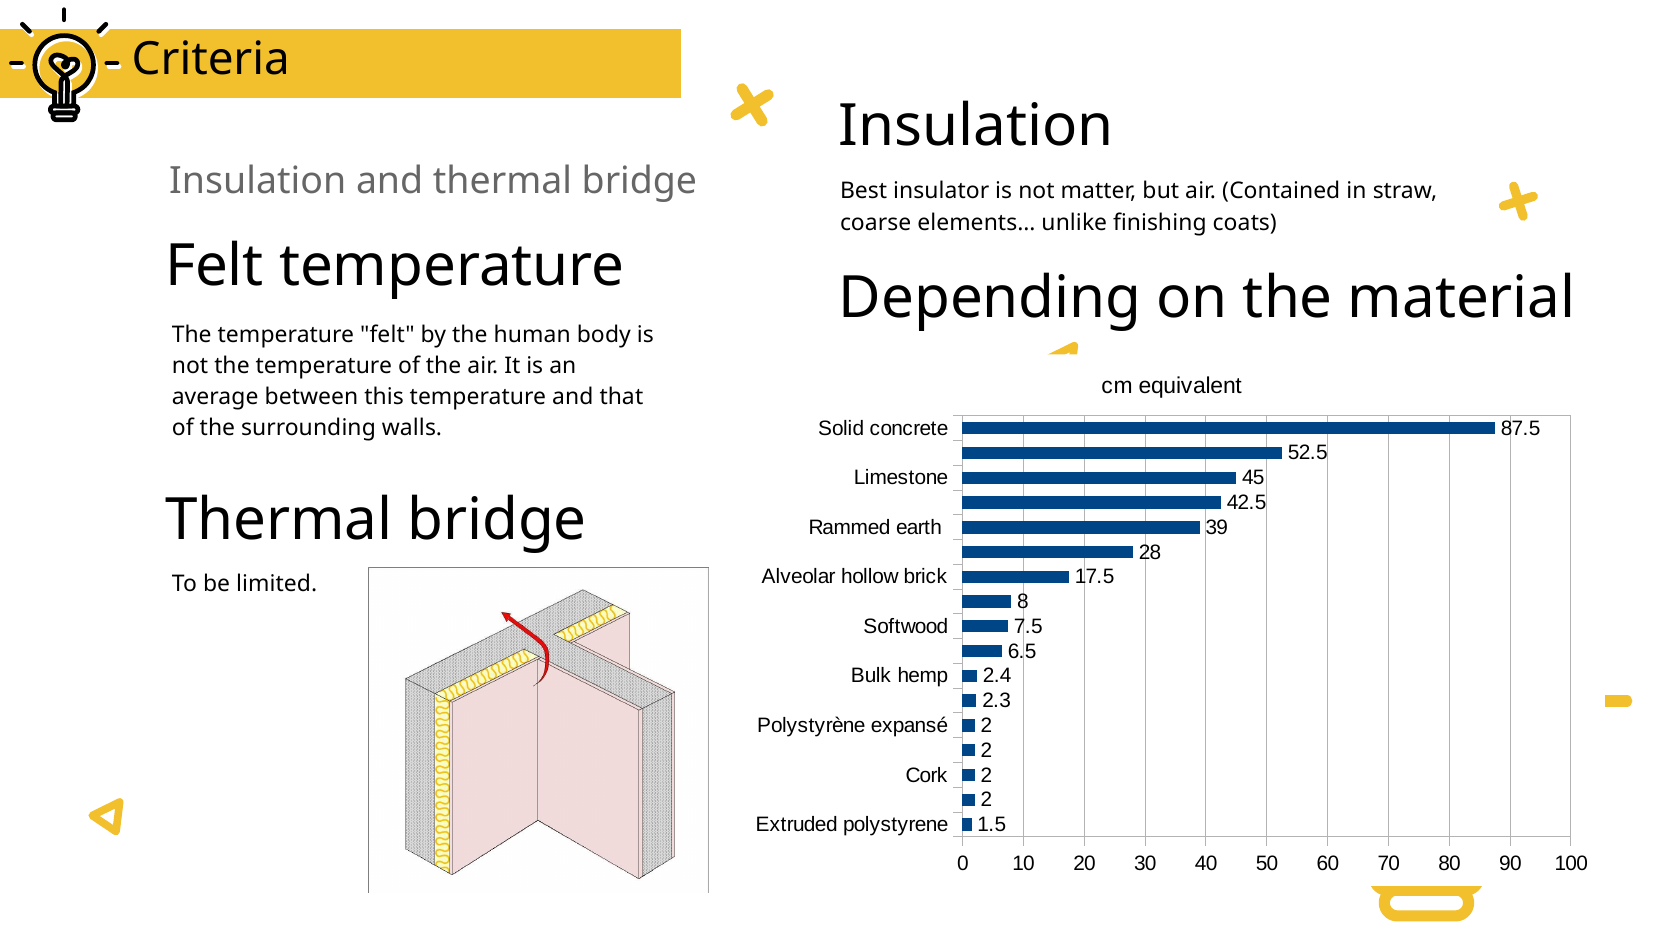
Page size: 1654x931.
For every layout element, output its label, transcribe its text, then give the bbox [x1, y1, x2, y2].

title Thermal bridge [165, 472, 738, 562]
picture [368, 567, 709, 893]
text_box Best insulator is not matter, but air. (Contained in straw, coarse elements… unlike finishing coats) [840, 162, 1471, 215]
text_box The temperature "felt" by the human body is not the temperature of the air. It is an average between this temperature and that of the surrounding walls. [171, 317, 661, 443]
title Insulation [839, 78, 1477, 168]
chart [738, 354, 1605, 886]
title Criteria [131, 16, 578, 97]
title Insulation and thermal bridge [169, 152, 840, 207]
text_box To be limited. [171, 567, 368, 630]
title Depending on the material [839, 215, 1654, 375]
title Felt temperature [165, 218, 803, 308]
